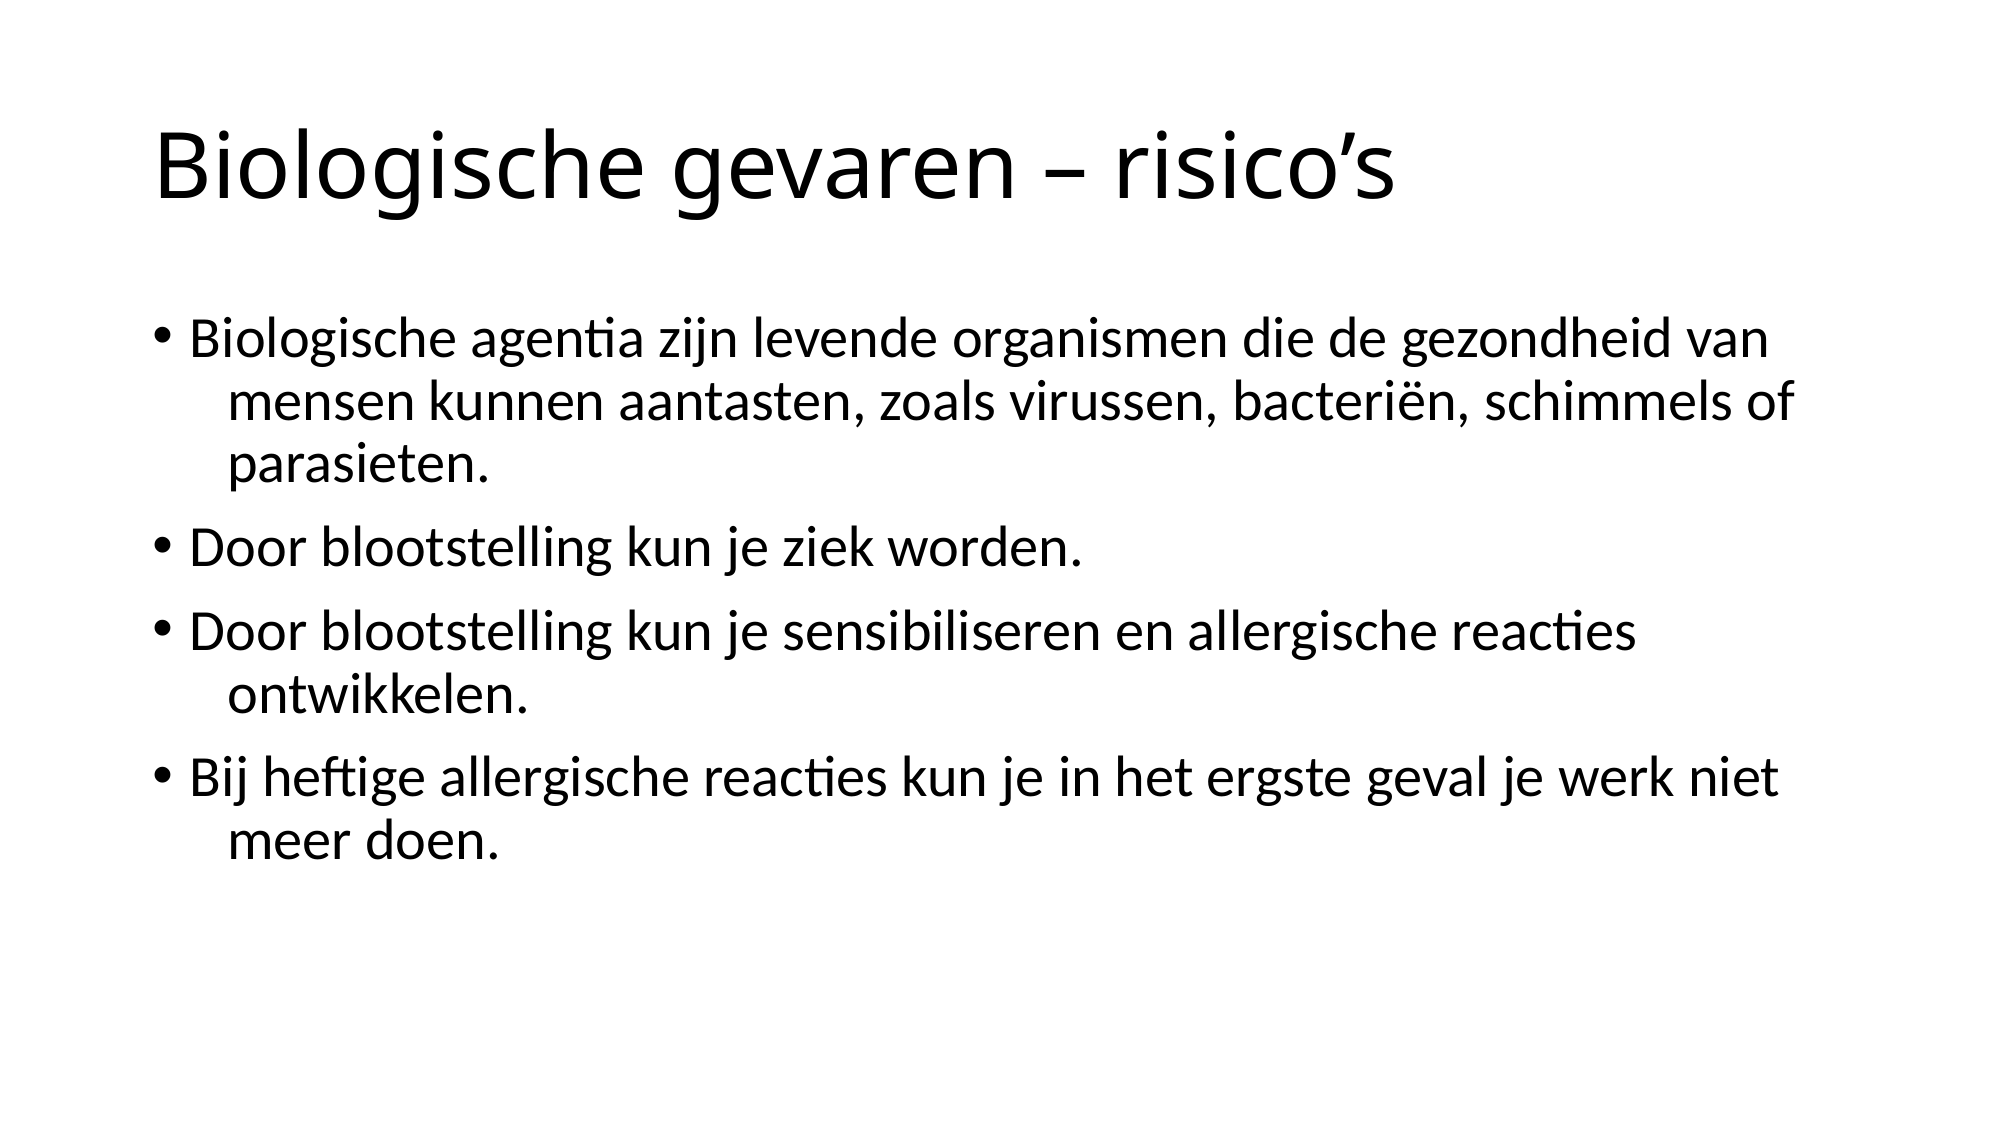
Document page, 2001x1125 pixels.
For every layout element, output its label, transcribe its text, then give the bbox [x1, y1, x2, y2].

list Biologische agentia zijn levende organismen die de gezondheid van mensen kunnen aantasten, zoals virussen, bacteriën, schimmels of parasieten. Door blootstelling kun je ziek worden. Door blootstelling kun je sensibiliseren en allergische reacties ontwikkelen. Bij heftige allergische reacties kun je in het ergste geval je werk niet meer doen. [137, 299, 1863, 1014]
title Biologische gevaren – risico’s [137, 59, 1863, 278]
